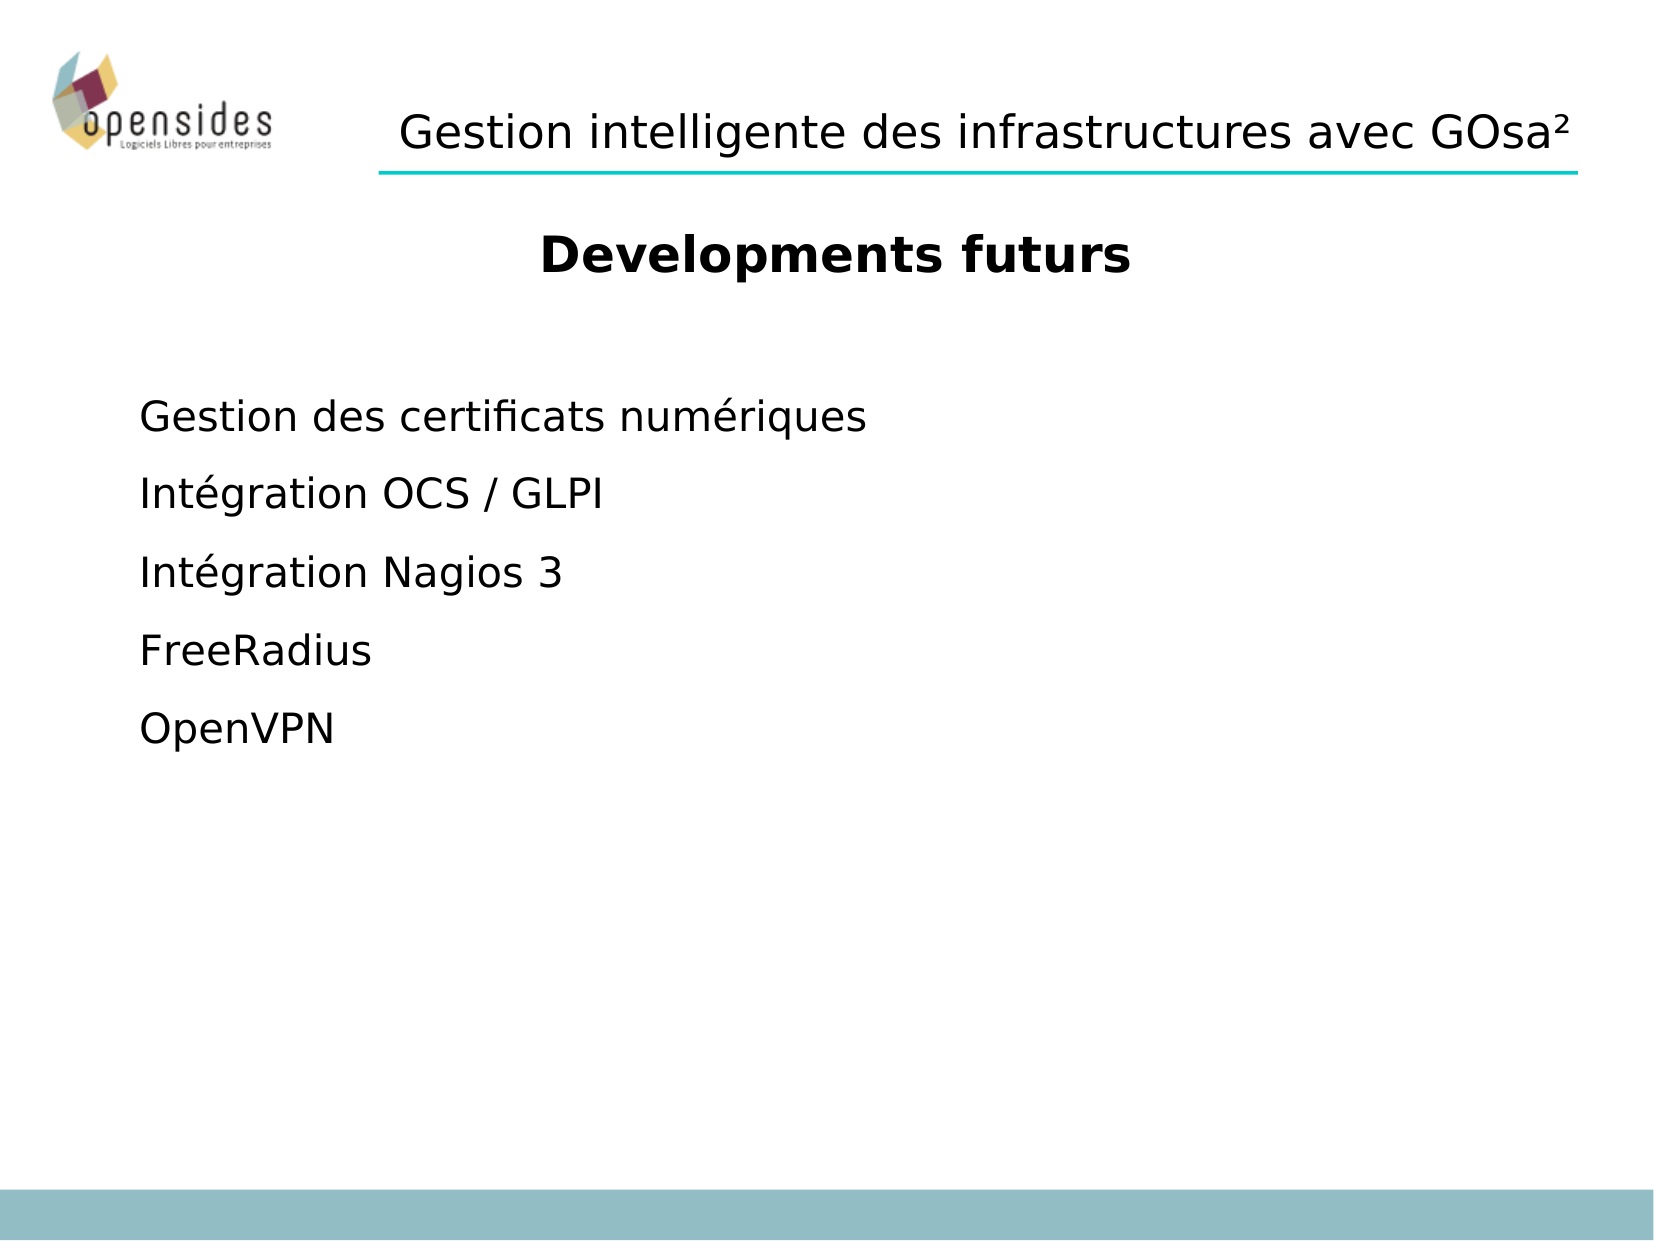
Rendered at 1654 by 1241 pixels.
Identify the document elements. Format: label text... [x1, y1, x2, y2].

picture [22, 30, 308, 187]
text_box [378, 171, 1578, 175]
list Developments futurs Gestion des certificats numériques Intégration OCS / GLPI Intégration Nagios 3 FreeRadius OpenVPN [121, 226, 1534, 1008]
text_box [0, 1189, 1654, 1241]
text_box Gestion intelligente des infrastructures avec GOsa² [317, 98, 1654, 167]
